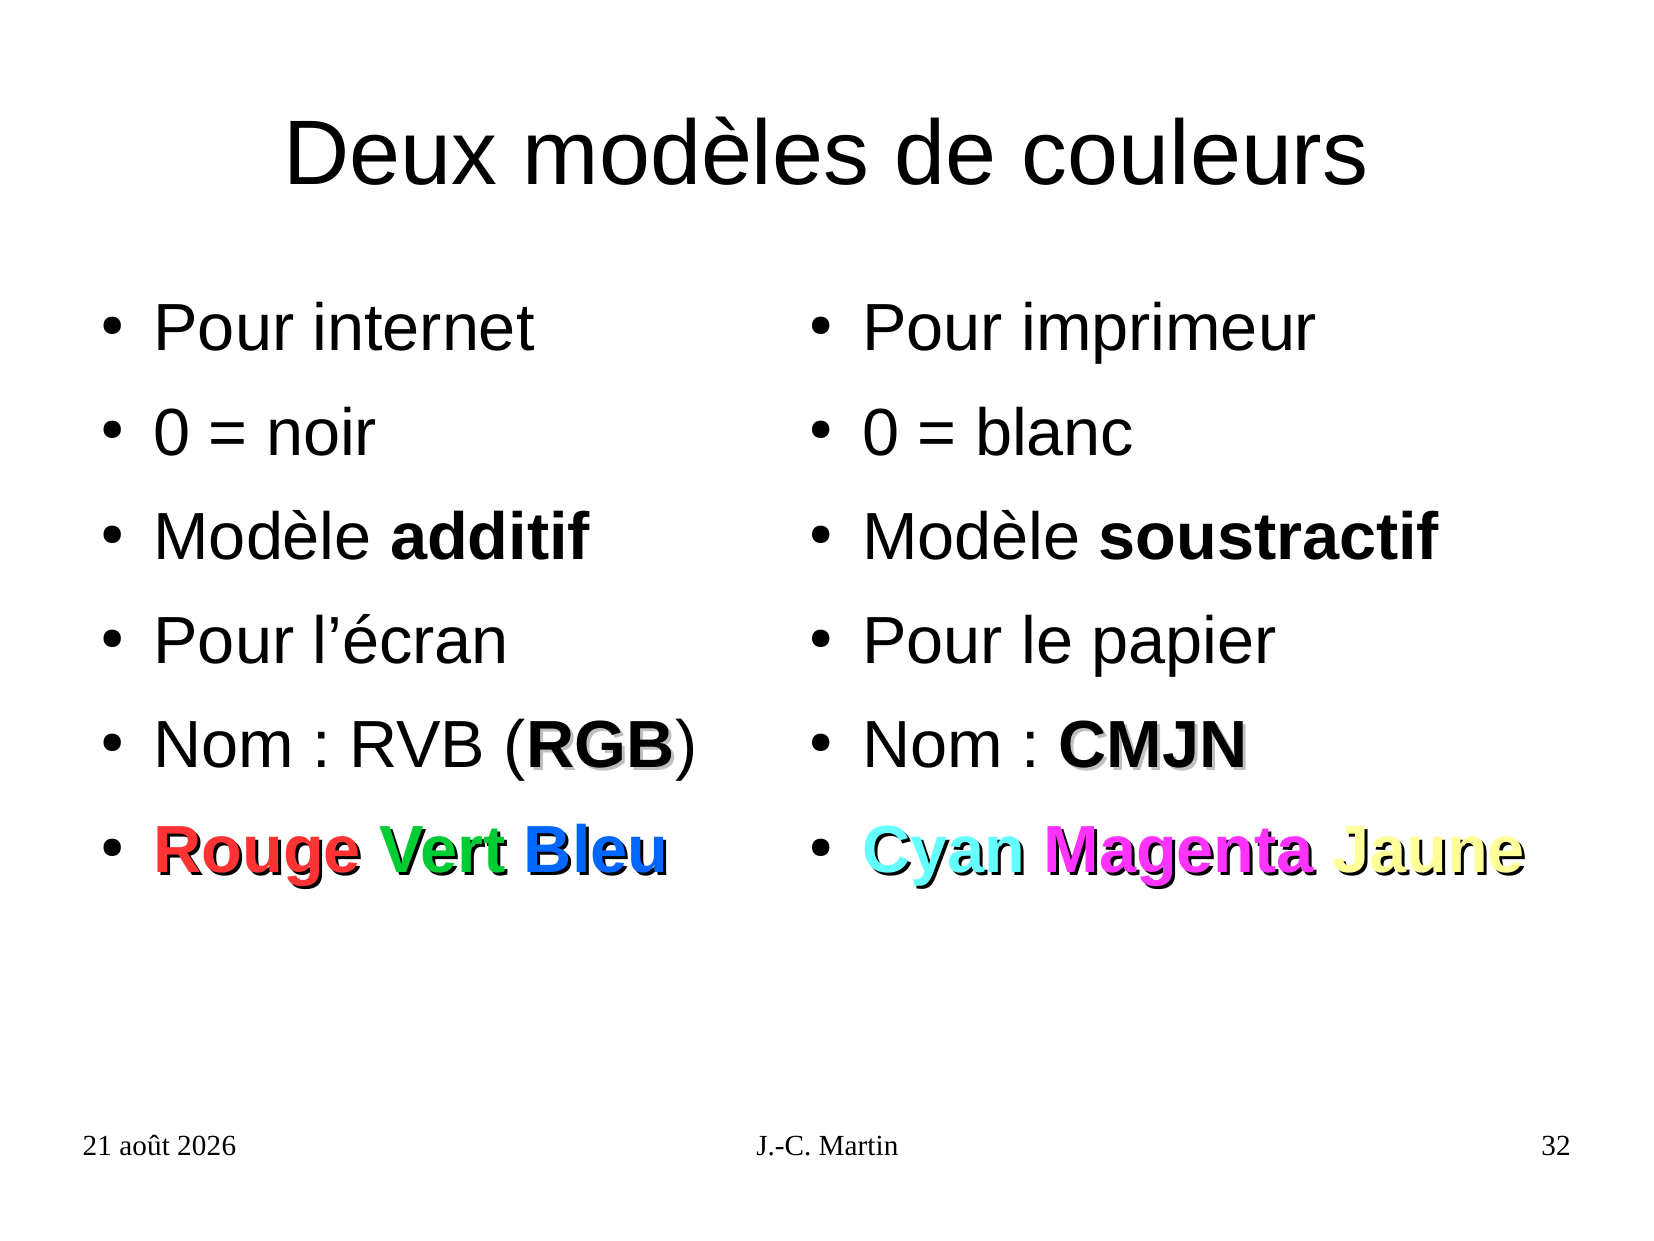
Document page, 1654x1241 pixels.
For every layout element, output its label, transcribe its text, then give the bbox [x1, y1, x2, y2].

title Deux modèles de couleurs [82, 49, 1571, 257]
list Pour internet 0 = noir Modèle additif Pour l’écran Nom : RVB (RGB) Rouge Vert Bleu [82, 290, 791, 1010]
list Pour imprimeur 0 = blanc Modèle soustractif Pour le papier Nom : CMJN Cyan Magenta Jaune [791, 290, 1572, 1010]
